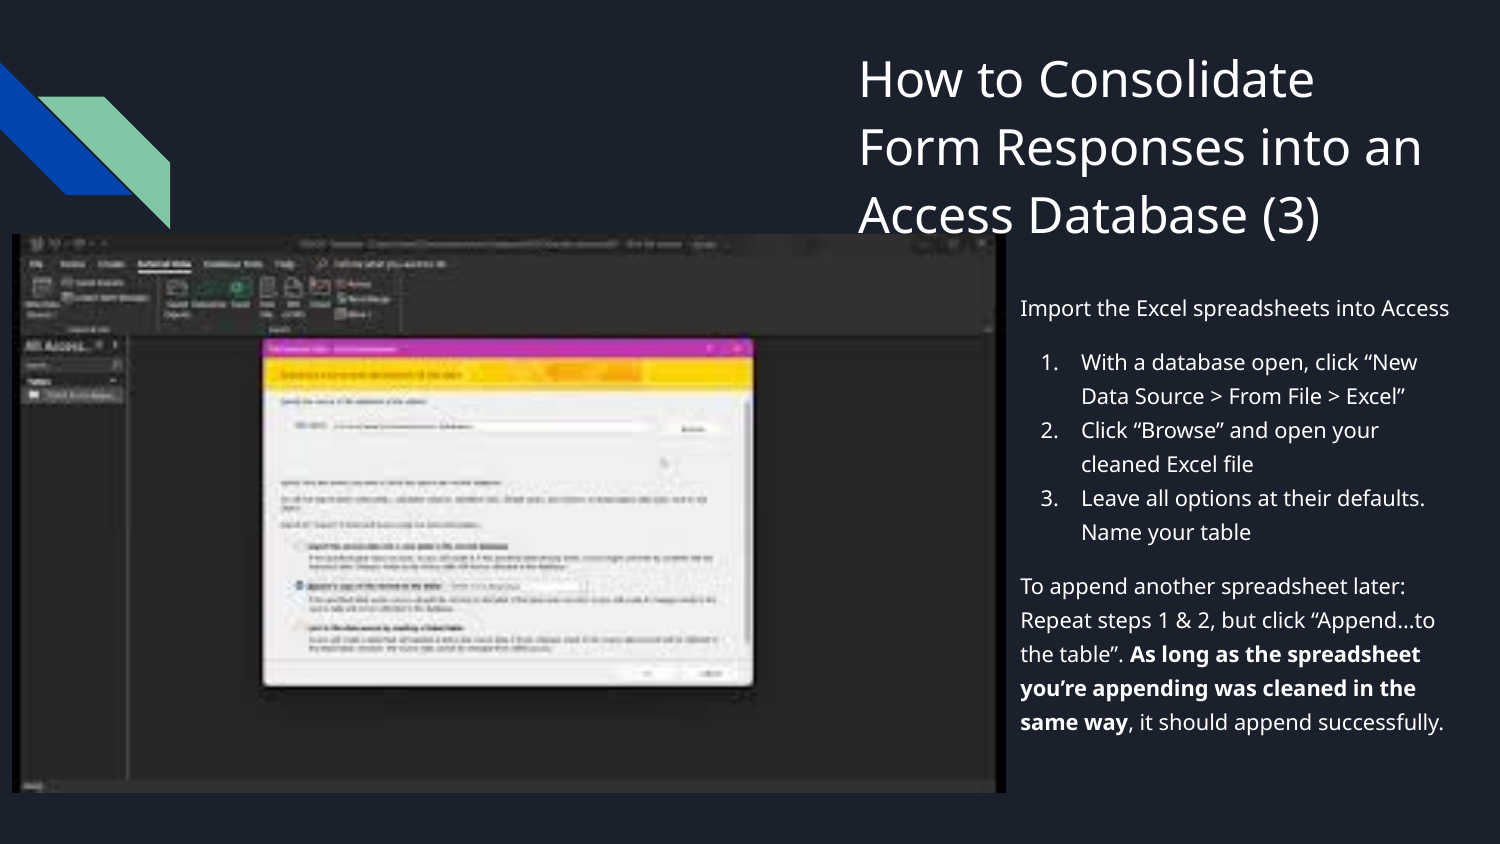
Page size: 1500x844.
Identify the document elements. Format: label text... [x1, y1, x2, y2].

title How to Consolidate Form Responses into an Access Database (3) [843, 28, 1467, 273]
picture [12, 234, 1006, 793]
list Import the Excel spreadsheets into Access With a database open, click “New Data Source > From File > Excel” Click “Browse” and open your cleaned Excel file Leave all options at their defaults. Name your table To append another spreadsheet later: Repeat steps 1 & 2, but click “Append…to the table”. As long as the spreadsheet you’re appending was cleaned in the same way, it should append successfully. [1005, 273, 1467, 807]
